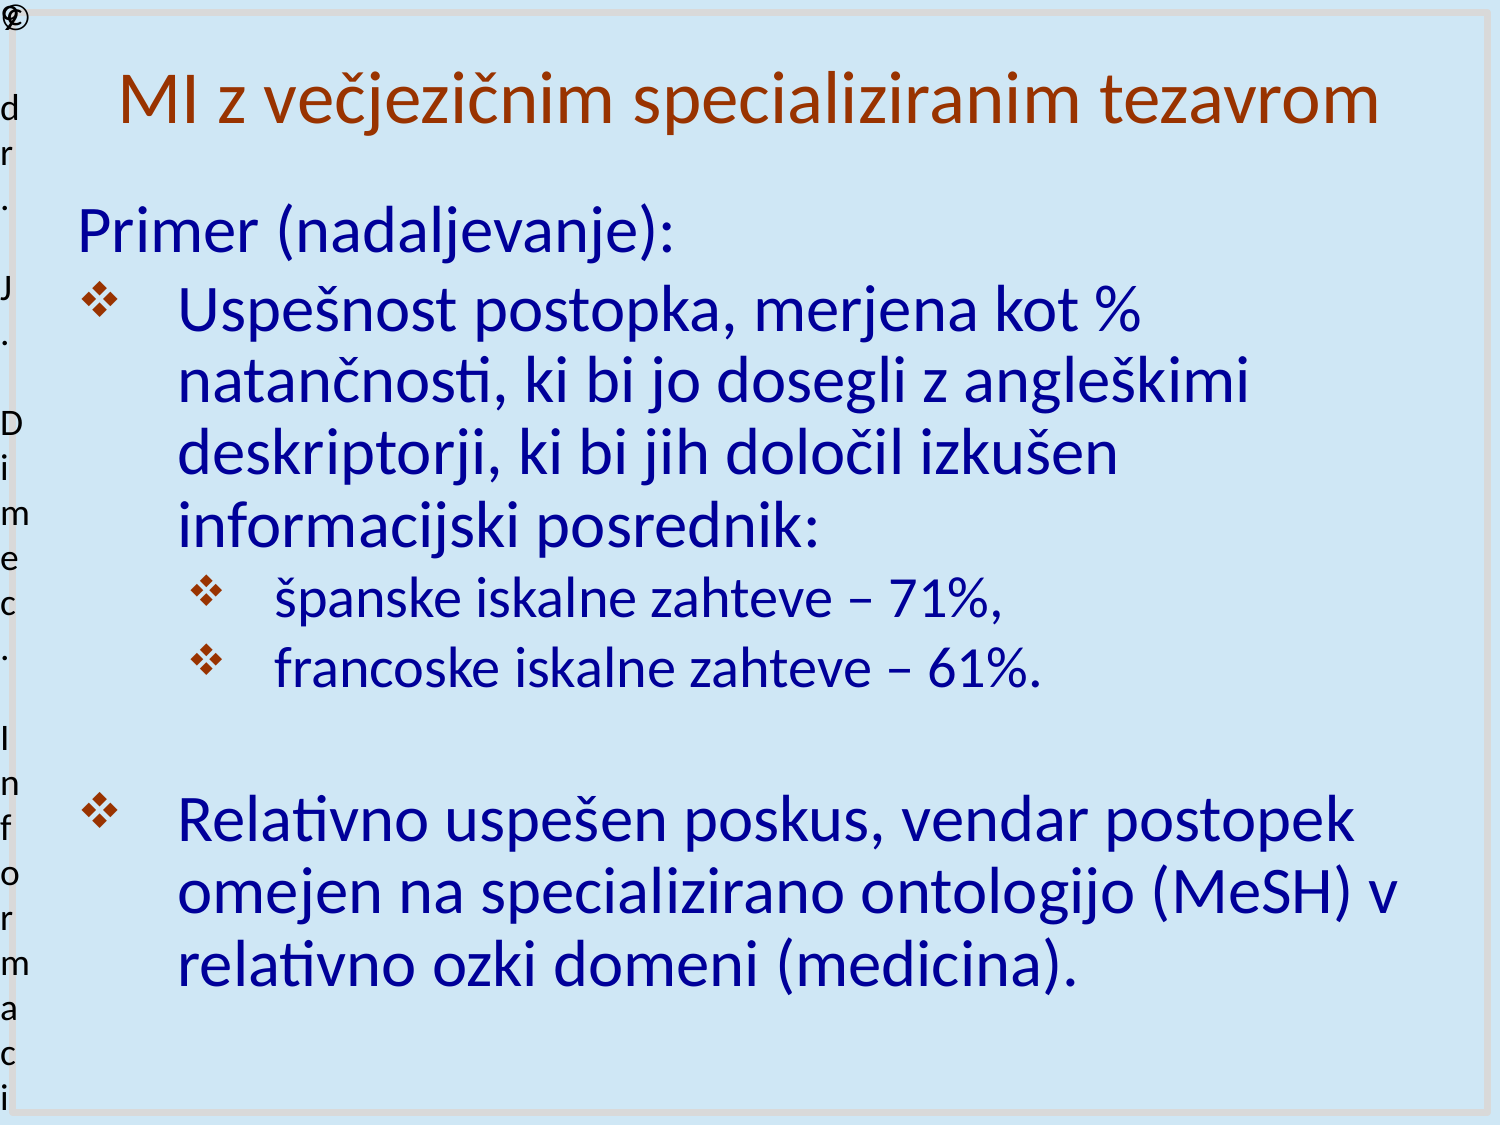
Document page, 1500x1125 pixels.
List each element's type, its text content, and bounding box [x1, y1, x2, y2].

title MI z večjezičnim specializiranim tezavrom [37, 24, 1463, 163]
list Primer (nadaljevanje): Uspešnost postopka, merjena kot % natančnosti, ki bi jo dosegli z angleškimi deskriptorji, ki bi jih določil izkušen informacijski posrednik: španske iskalne zahteve – 71%, francoske iskalne zahteve – 61%. Relativno uspešen poskus, vendar postopek omejen na specializirano ontologijo (MeSH) v relativno ozki domeni (medicina). [62, 187, 1438, 1088]
